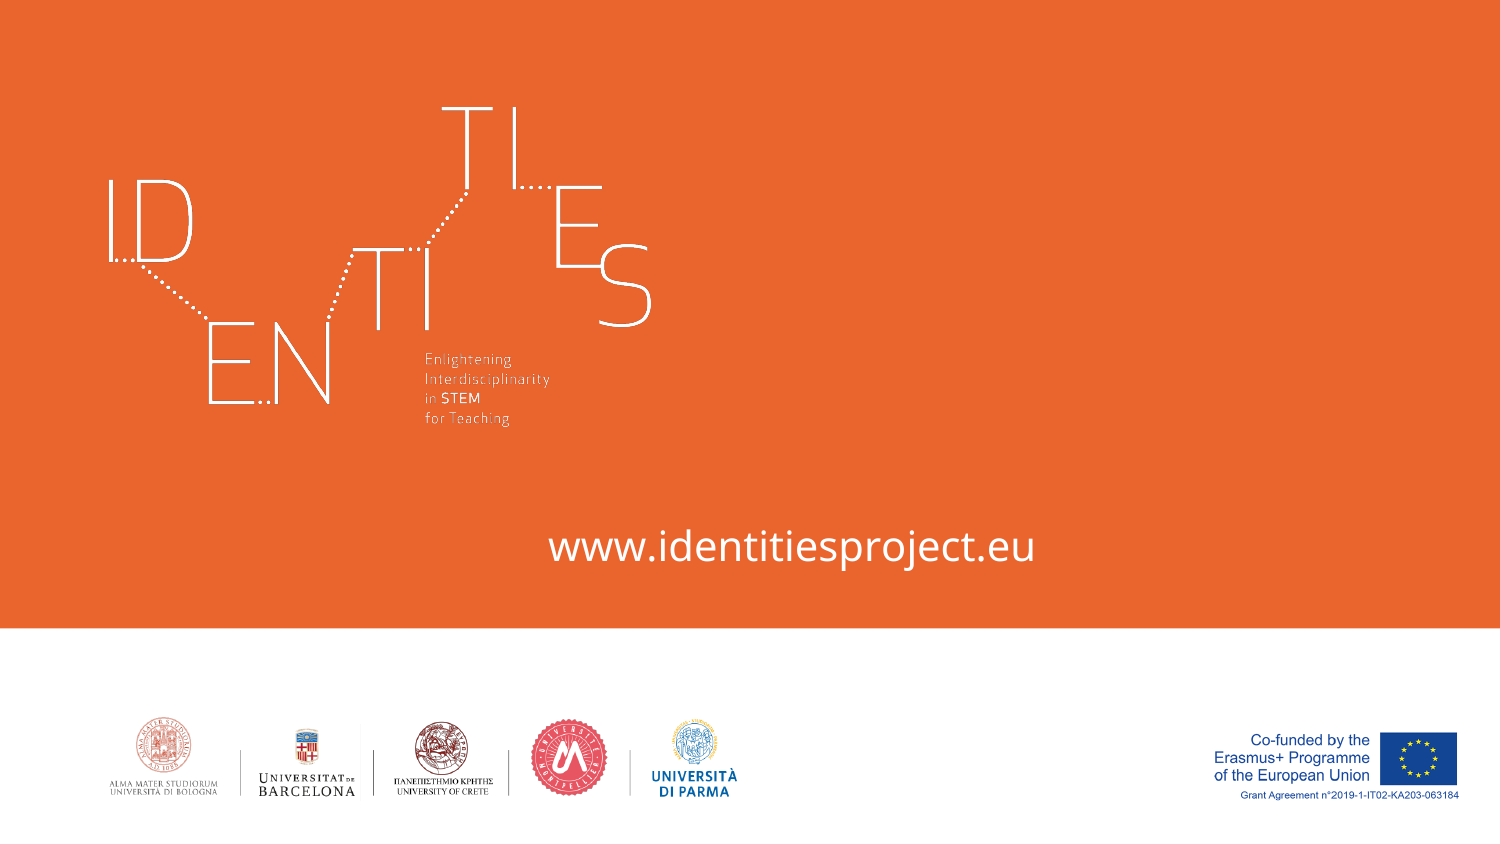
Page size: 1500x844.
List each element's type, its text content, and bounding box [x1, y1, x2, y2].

picture [1209, 729, 1460, 804]
text_box www.identitiesproject.eu [530, 512, 1054, 578]
text_box [0, 0, 1500, 629]
picture [109, 717, 737, 803]
picture [109, 107, 651, 427]
